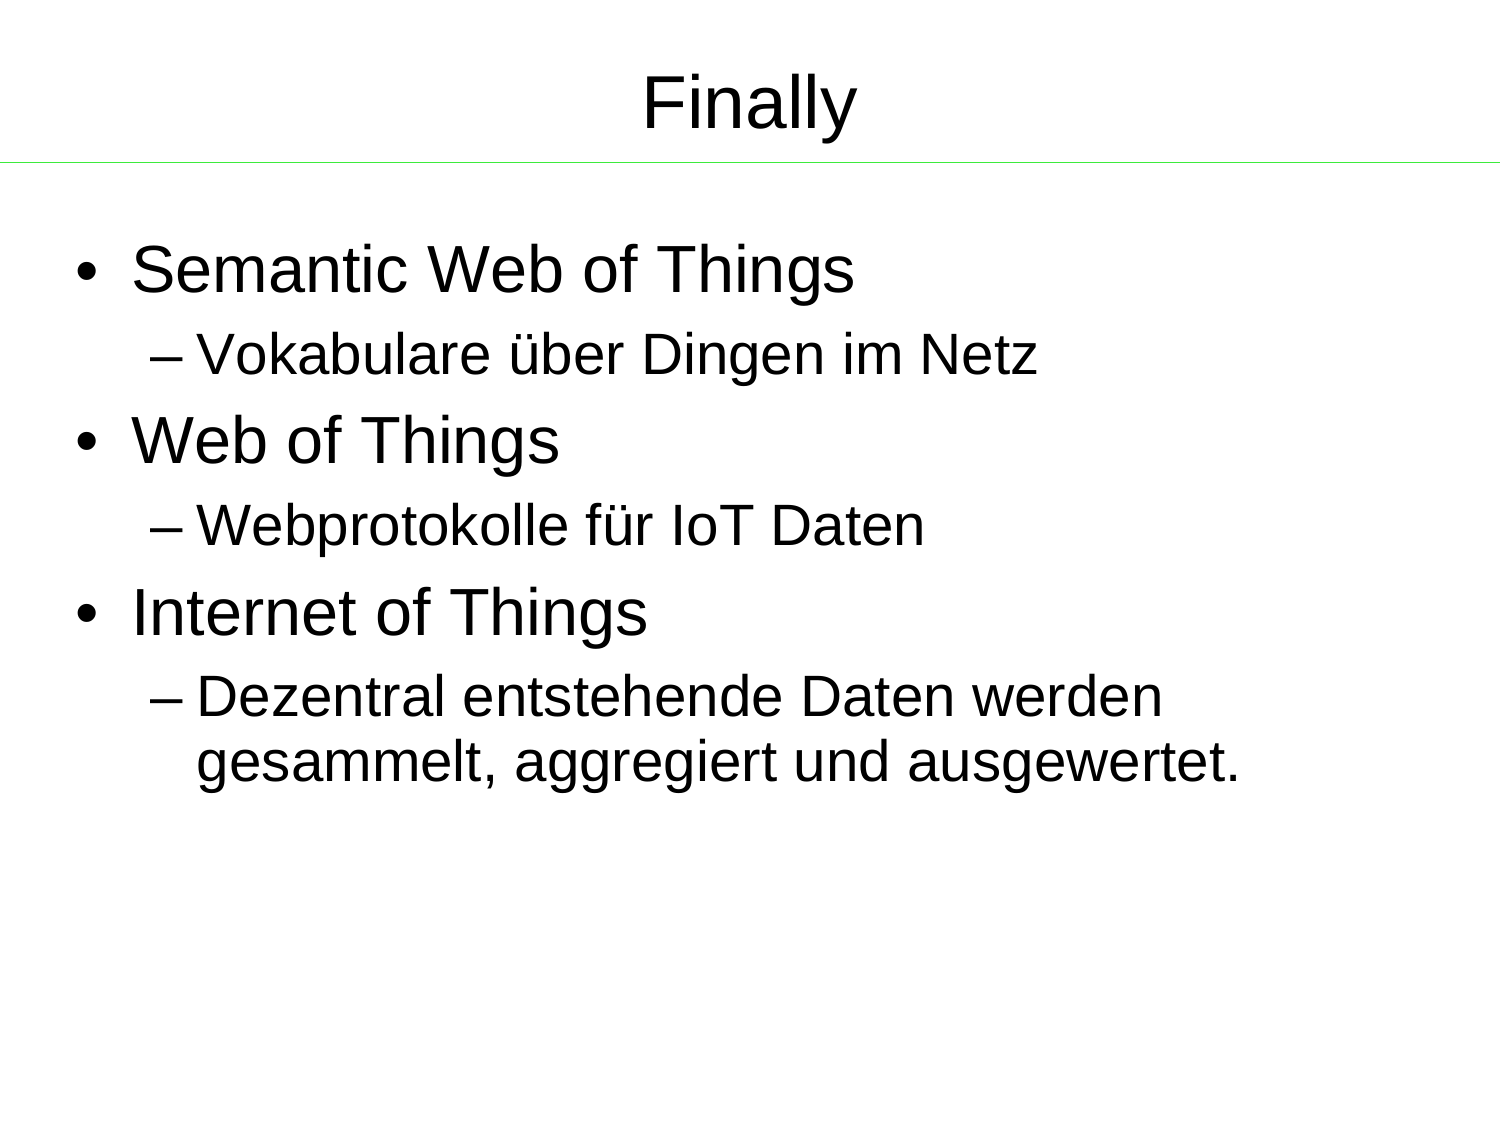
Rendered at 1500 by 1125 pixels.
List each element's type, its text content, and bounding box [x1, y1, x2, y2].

title Finally [75, 49, 1426, 156]
list Semantic Web of Things Vokabulare über Dingen im Netz Web of Things Webprotokolle für IoT Daten Internet of Things Dezentral entstehende Daten werden gesammelt, aggregiert und ausgewertet. [75, 232, 1426, 886]
